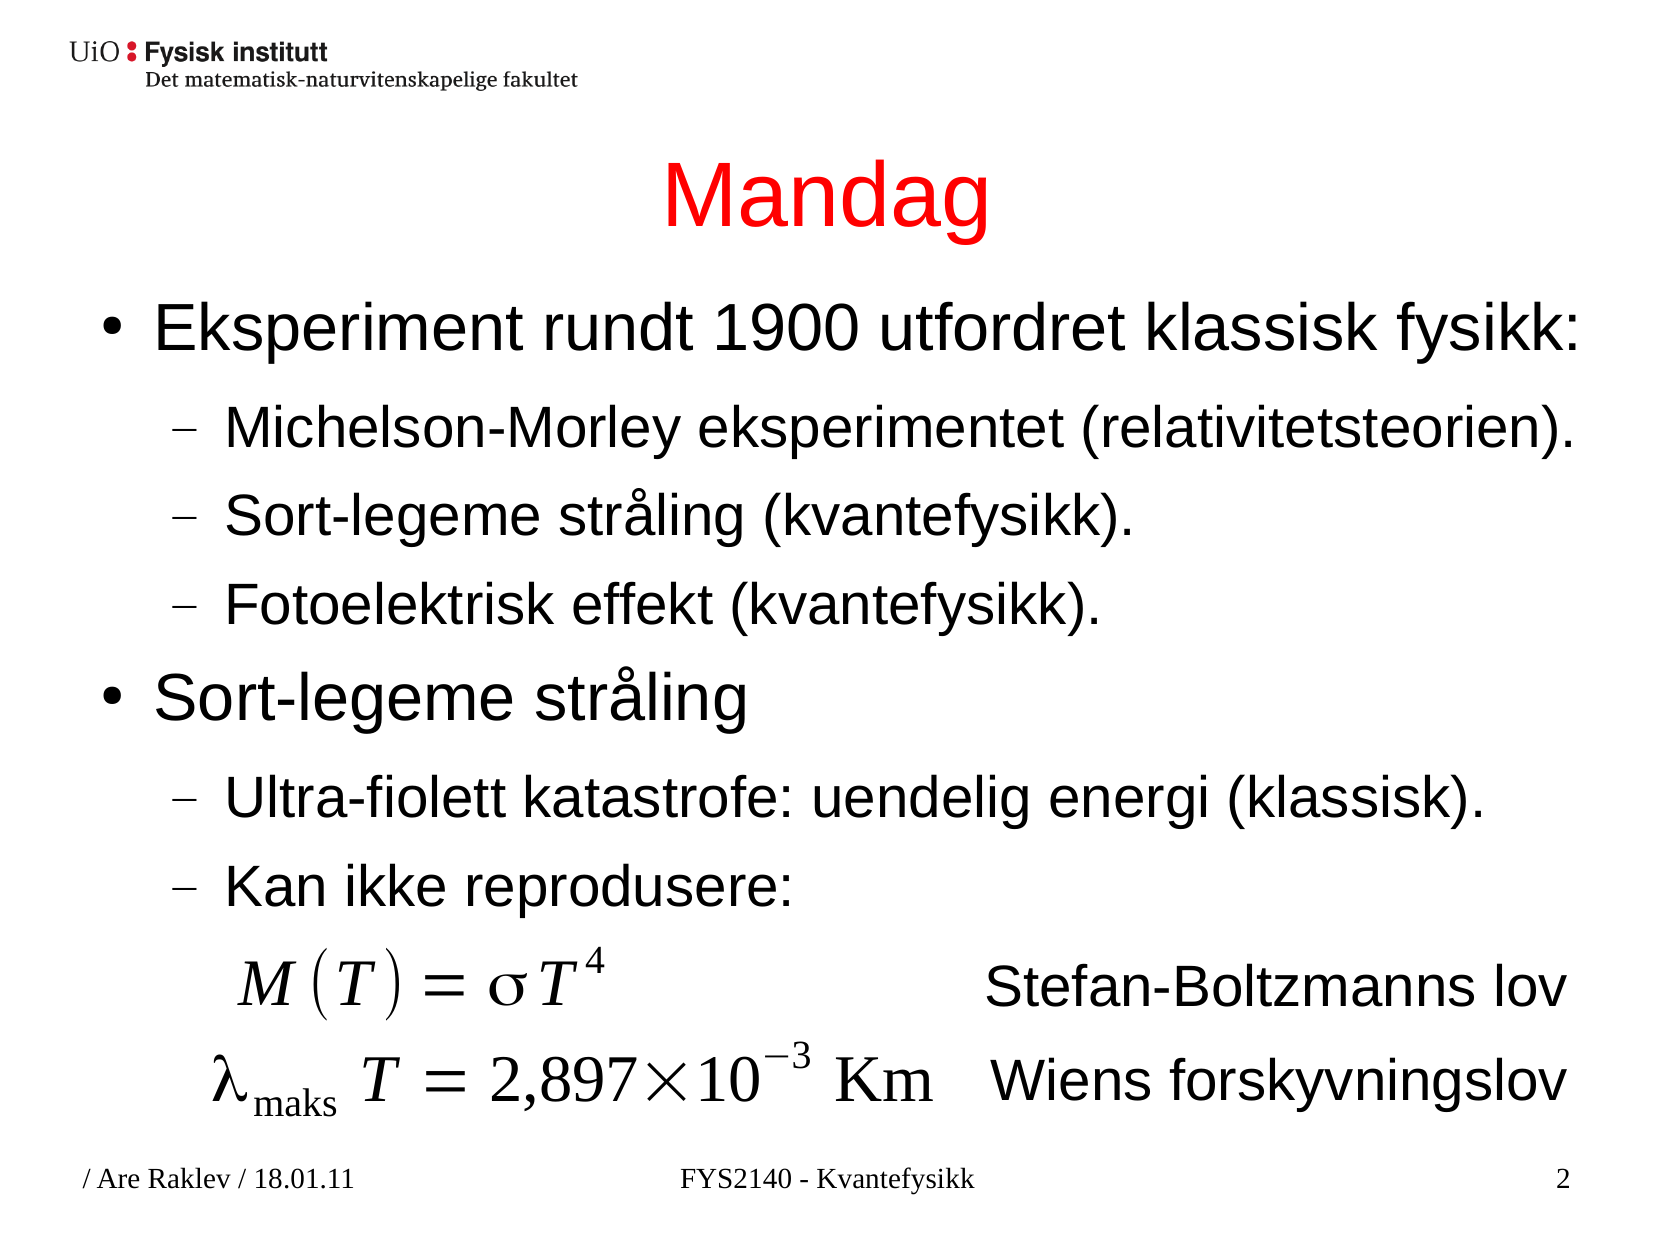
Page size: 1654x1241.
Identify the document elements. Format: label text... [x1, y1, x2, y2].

picture [68, 37, 581, 93]
text_box Stefan-Boltzmanns lov [842, 953, 1593, 1019]
text_box Wiens forskyvningslov [848, 1048, 1598, 1114]
chart [203, 1031, 941, 1126]
chart [227, 937, 611, 1026]
title Mandag [82, 90, 1571, 290]
list Eksperiment rundt 1900 utfordret klassisk fysikk: Michelson-Morley eksperimentet (relativitetsteorien). Sort-legeme stråling (kvantefysikk). Fotoelektrisk effekt (kvantefysikk). Sort-legeme stråling Ultra-fiolett katastrofe: uendelig energi (klassisk). Kan ikke reprodusere: [82, 290, 1613, 1094]
